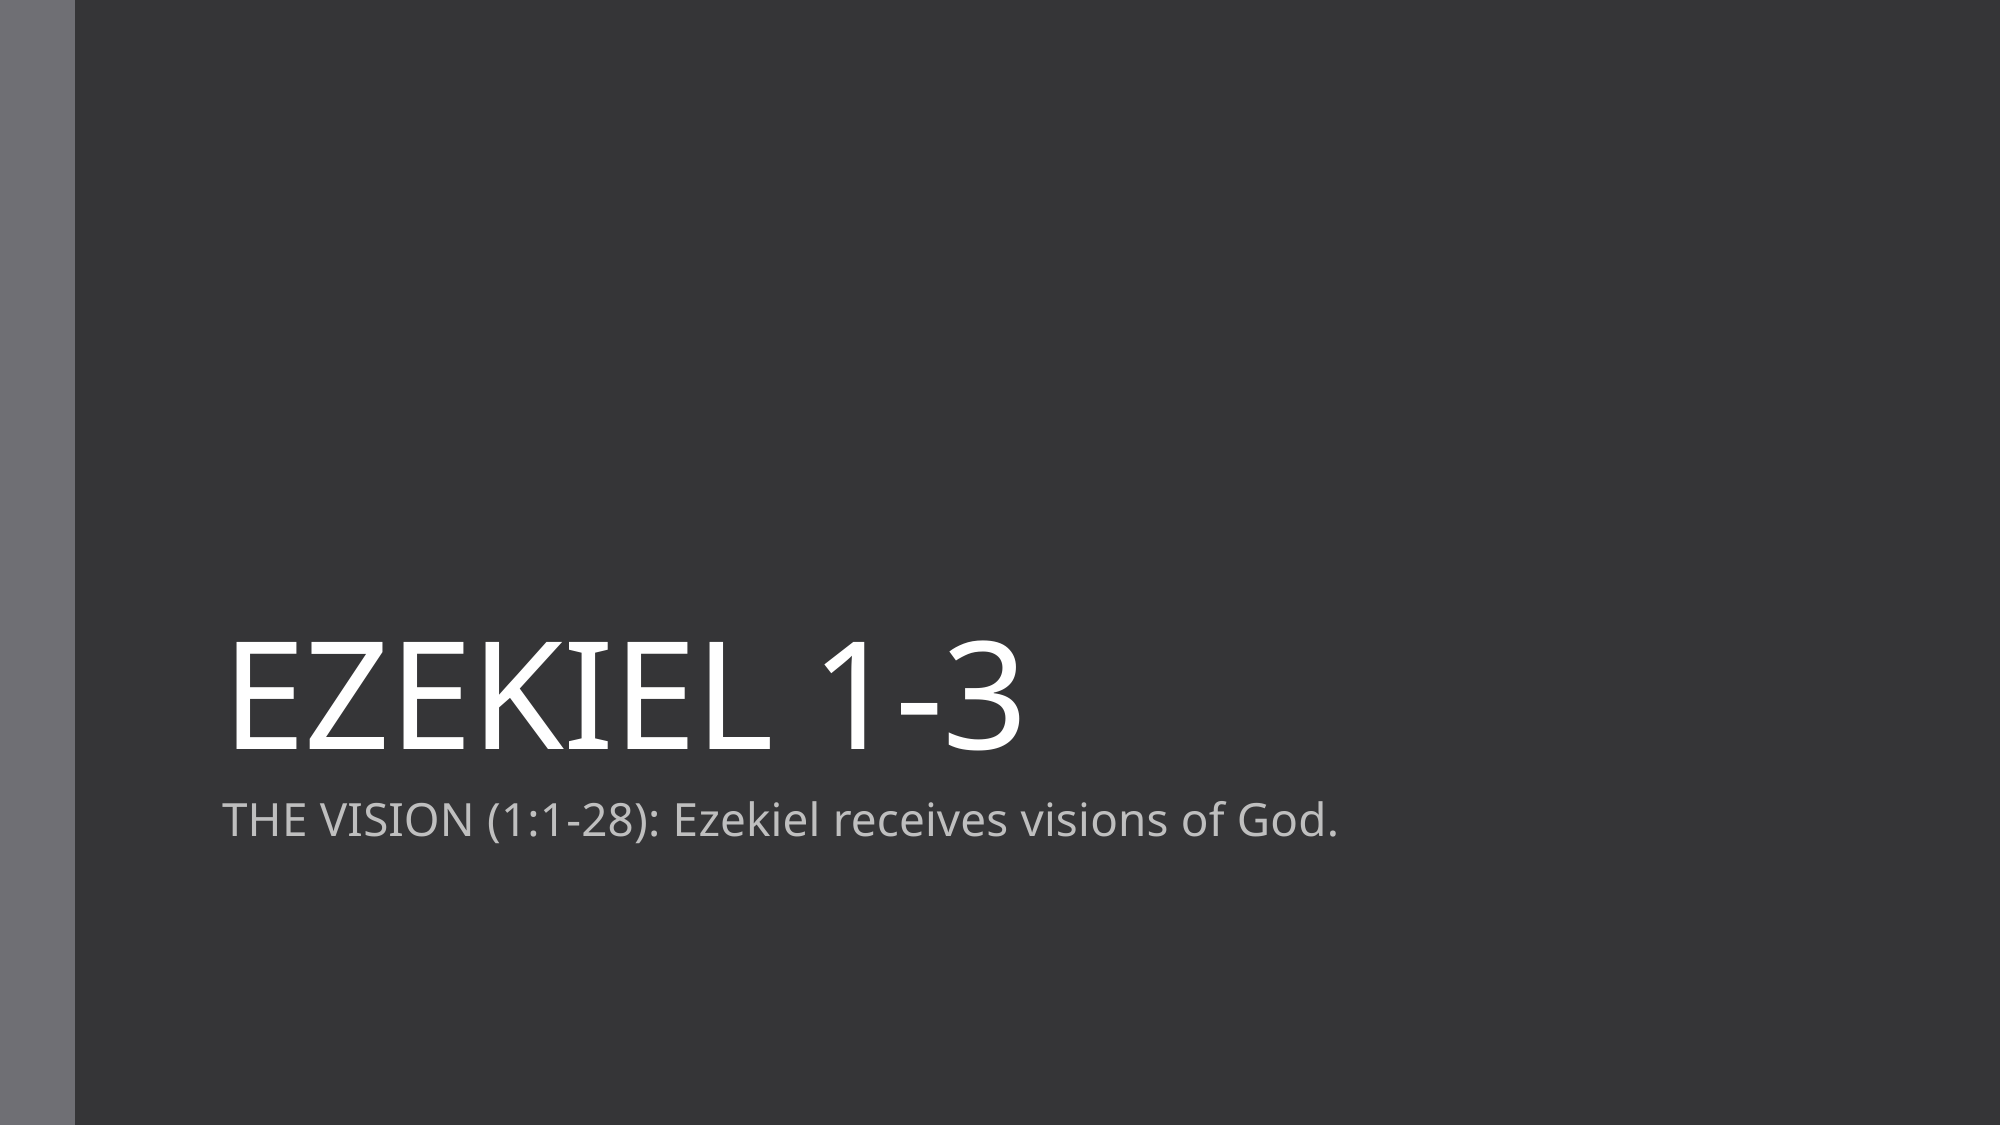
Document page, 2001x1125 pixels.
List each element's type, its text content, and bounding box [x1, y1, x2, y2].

title EZEKIEL 1-3 [206, 124, 1752, 787]
subtitle THE VISION (1:1-28): Ezekiel receives visions of God. [206, 787, 1752, 1066]
